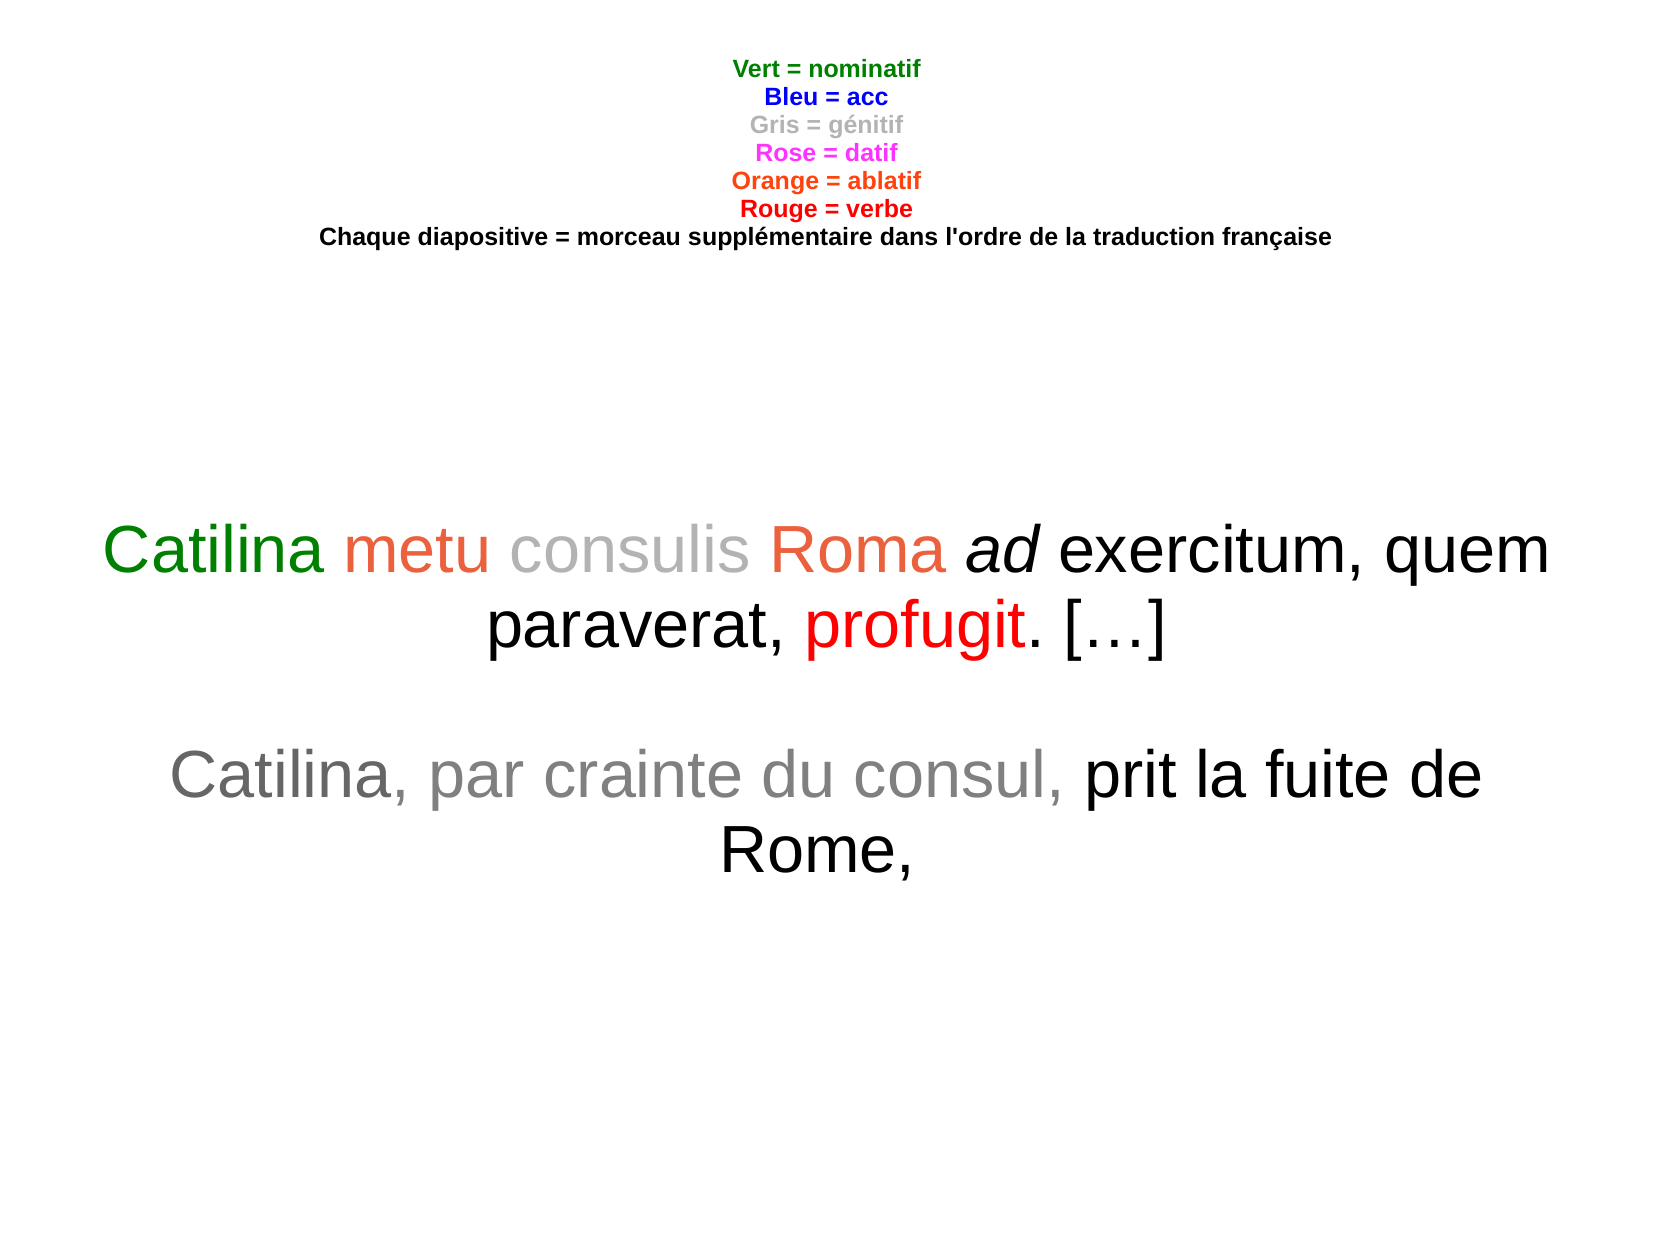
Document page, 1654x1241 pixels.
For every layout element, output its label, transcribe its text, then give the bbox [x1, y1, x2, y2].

subtitle Catilina metu consulis Roma ad exercitum, quem paraverat, profugit. […] Catilina, par crainte du consul, prit la fuite de Rome, [82, 290, 1571, 1109]
title Vert = nominatif Bleu = acc Gris = génitif Rose = datif Orange = ablatif Rouge = verbe Chaque diapositive = morceau supplémentaire dans l'ordre de la traduction française [82, 49, 1571, 257]
